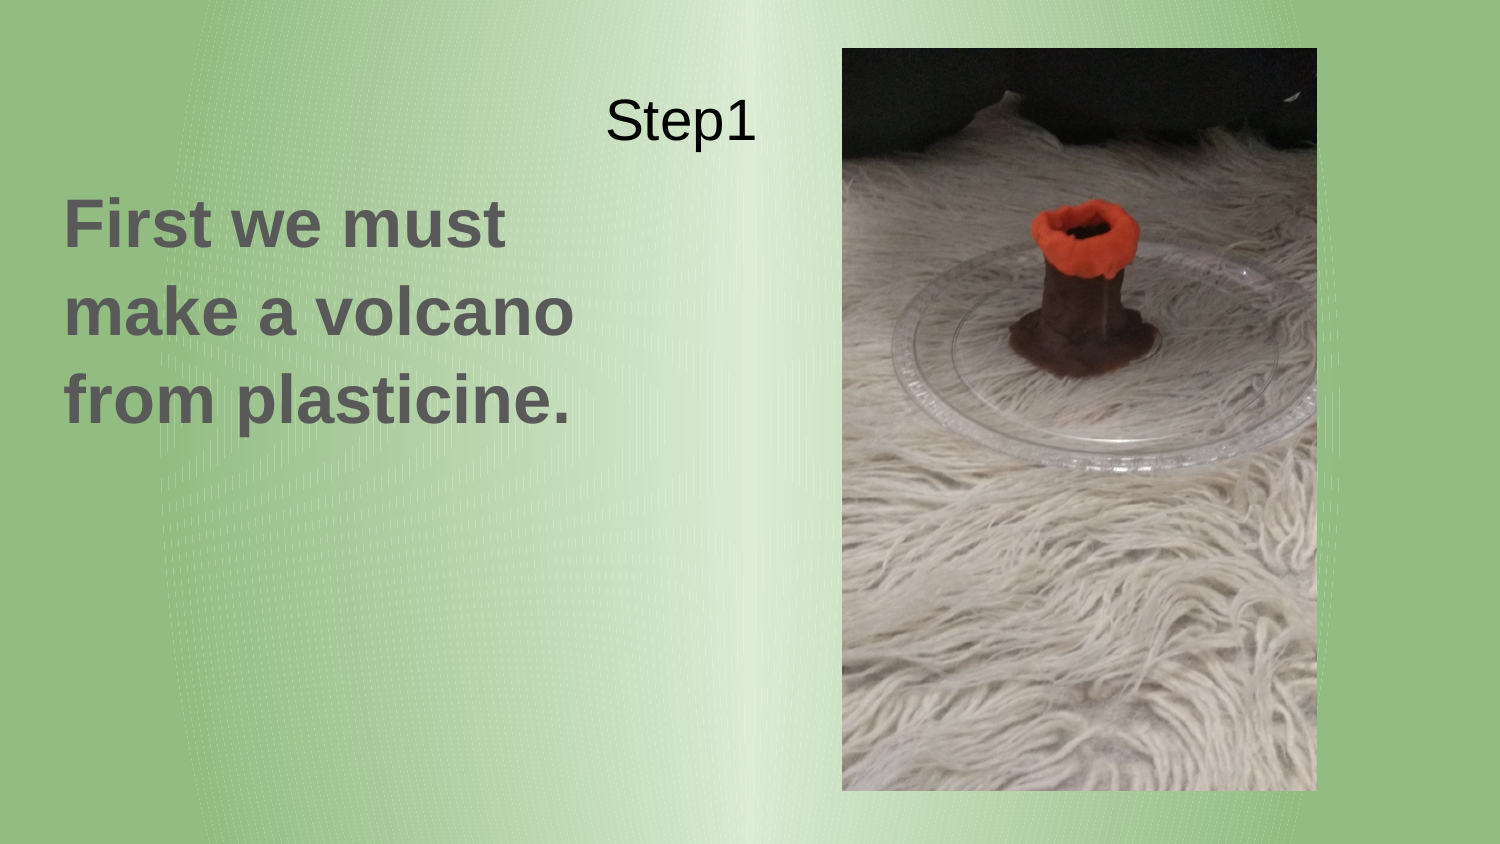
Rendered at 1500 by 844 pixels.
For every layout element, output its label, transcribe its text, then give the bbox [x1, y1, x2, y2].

list First we must make a volcano from plasticine. [48, 158, 705, 824]
title Step1 [590, 72, 820, 176]
picture [842, 48, 1317, 791]
